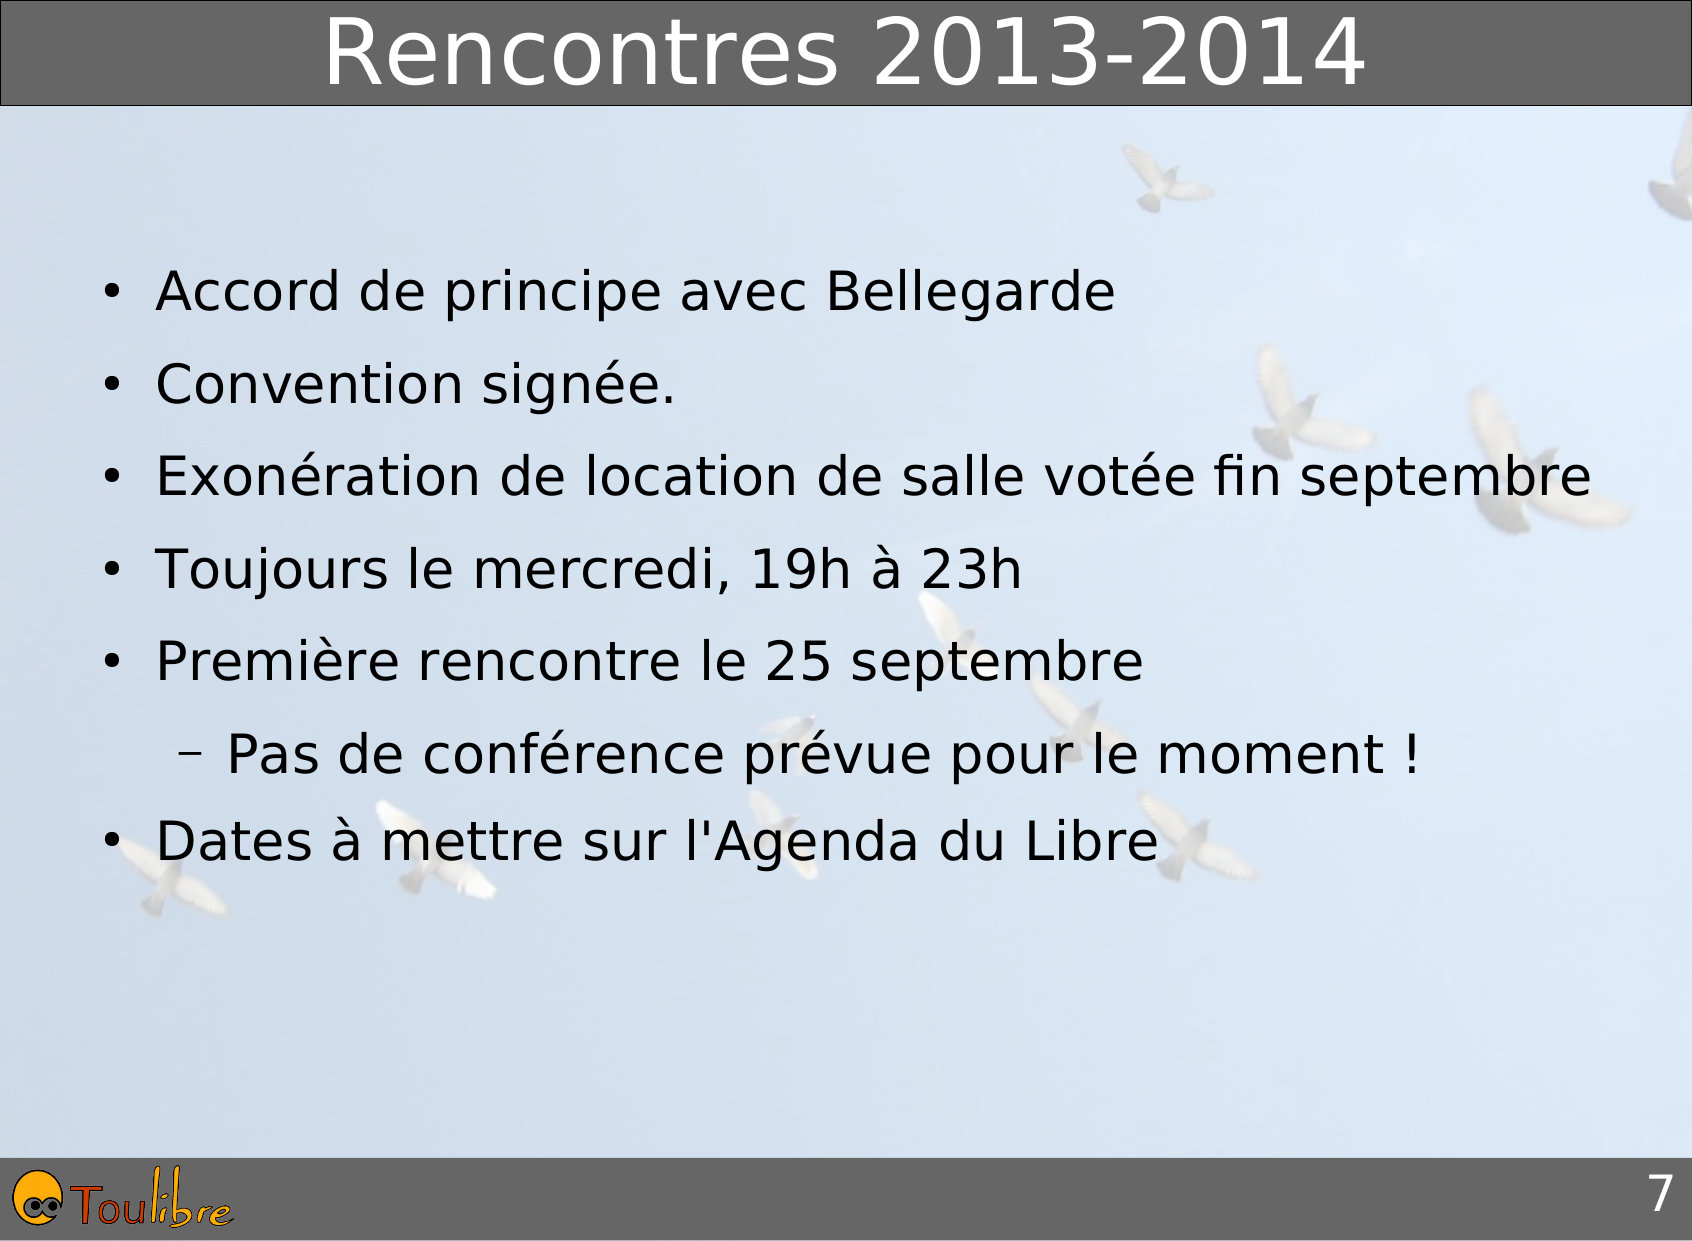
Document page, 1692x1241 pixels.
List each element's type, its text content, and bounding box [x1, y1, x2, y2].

title Rencontres 2013-2014 [0, 0, 1692, 107]
picture [12, 1165, 234, 1228]
list Accord de principe avec Bellegarde Convention signée. Exonération de location de salle votée fin septembre Toujours le mercredi, 19h à 23h Première rencontre le 25 septembre Pas de conférence prévue pour le moment ! Dates à mettre sur l'Agenda du Libre [84, 260, 1608, 1109]
